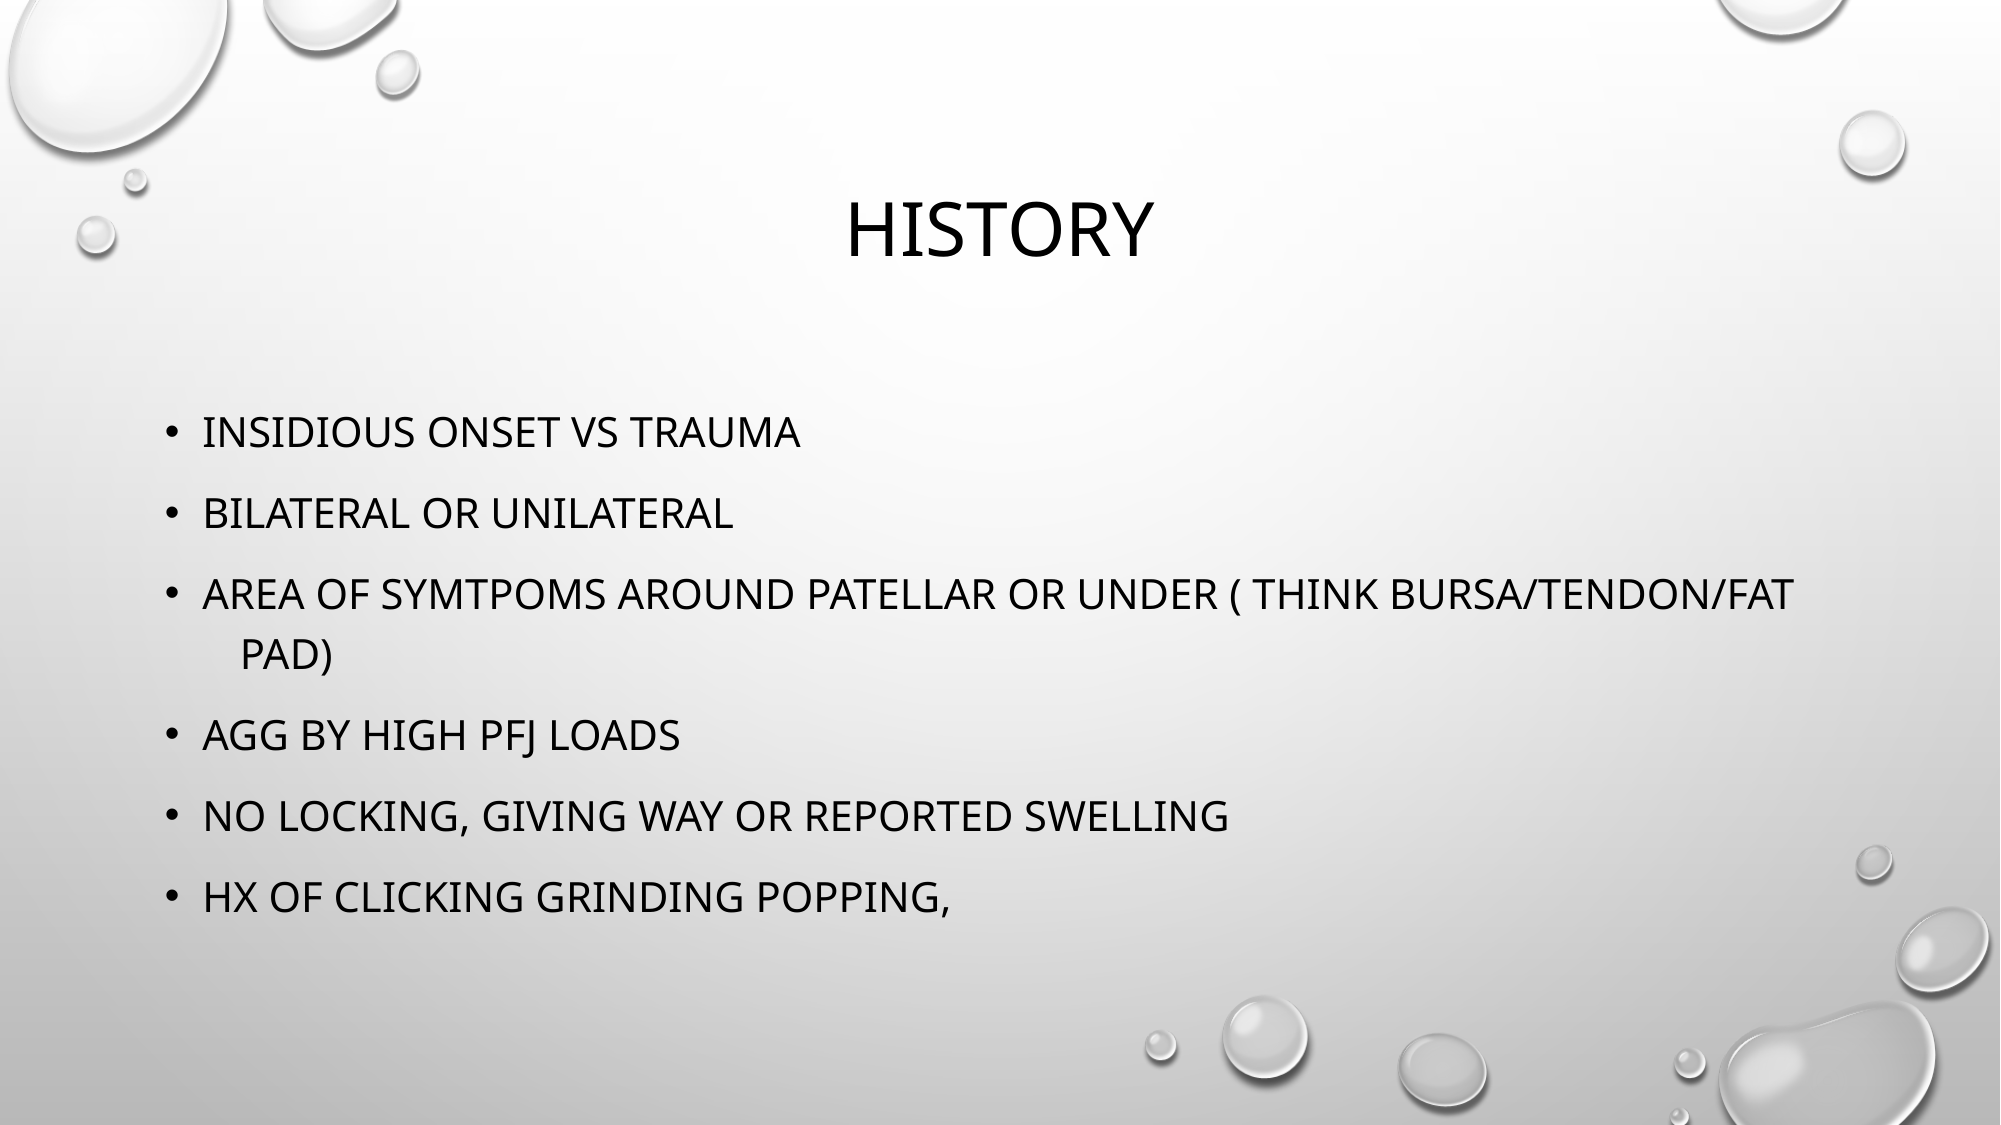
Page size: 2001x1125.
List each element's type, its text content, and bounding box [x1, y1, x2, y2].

list Insidious onset vs trauma Bilateral or unilateral Area of Symtpoms around patellar or under ( think bursa/tendon/fat pad) Agg by high pfj loads No locking, giving way or reported swelling Hx of clicking grinding popping, [149, 388, 1850, 950]
title History [149, 101, 1851, 364]
